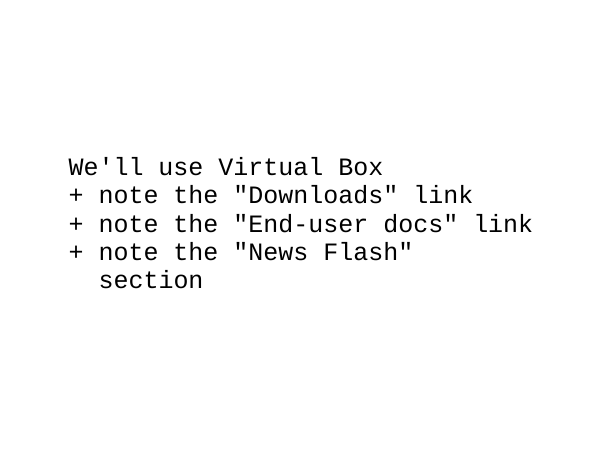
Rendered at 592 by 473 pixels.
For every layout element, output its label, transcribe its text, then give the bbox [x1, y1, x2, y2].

text_box We'll use Virtual Box + note the "Downloads" link + note the "End-user docs" link + note the "News Flash" section [23, 148, 591, 303]
